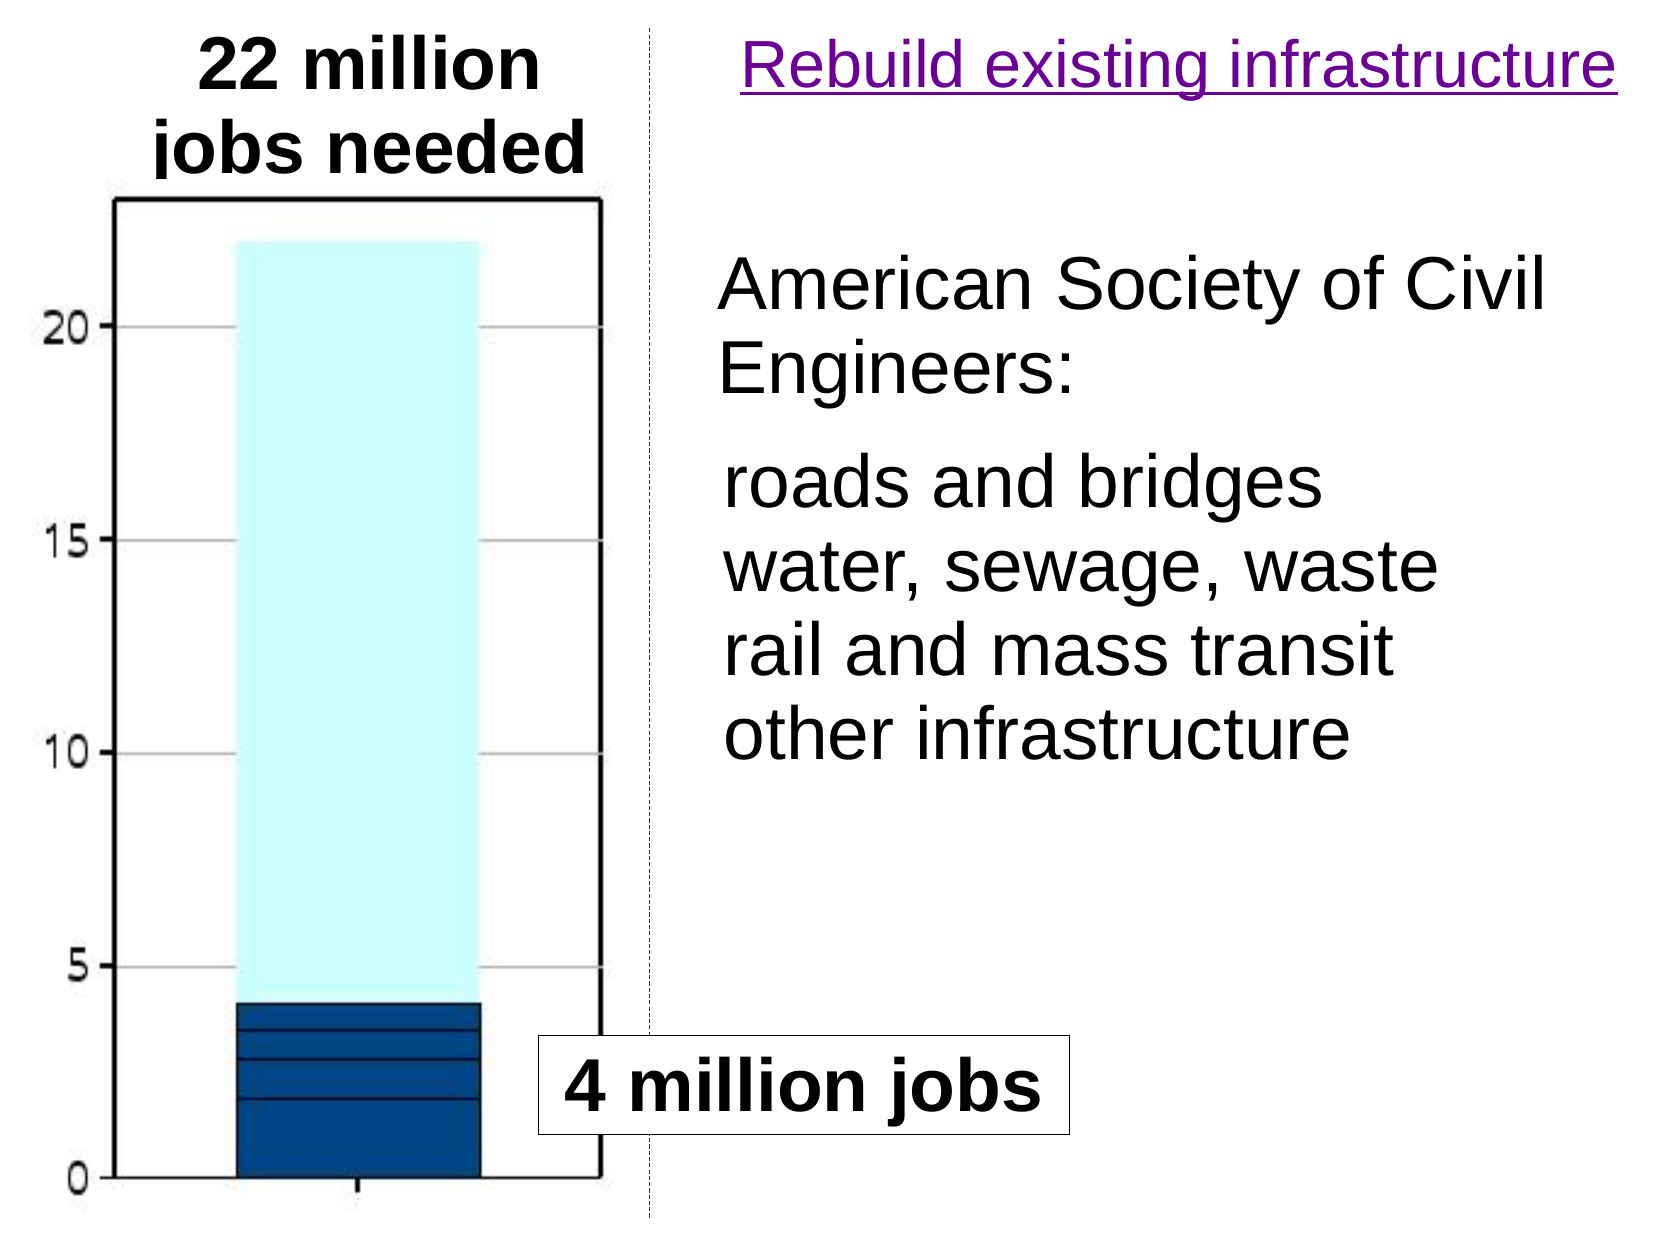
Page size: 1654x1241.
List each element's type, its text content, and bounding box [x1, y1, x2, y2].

text_box American Society of Civil Engineers: roads and bridges water, sewage, waste rail and mass transit other infrastructure [687, 234, 1607, 818]
picture [30, 179, 616, 1231]
text_box 4 million jobs [538, 1035, 1070, 1135]
text_box Rebuild existing infrastructure [715, 19, 1643, 110]
text_box 22 million jobs needed [126, 13, 614, 179]
